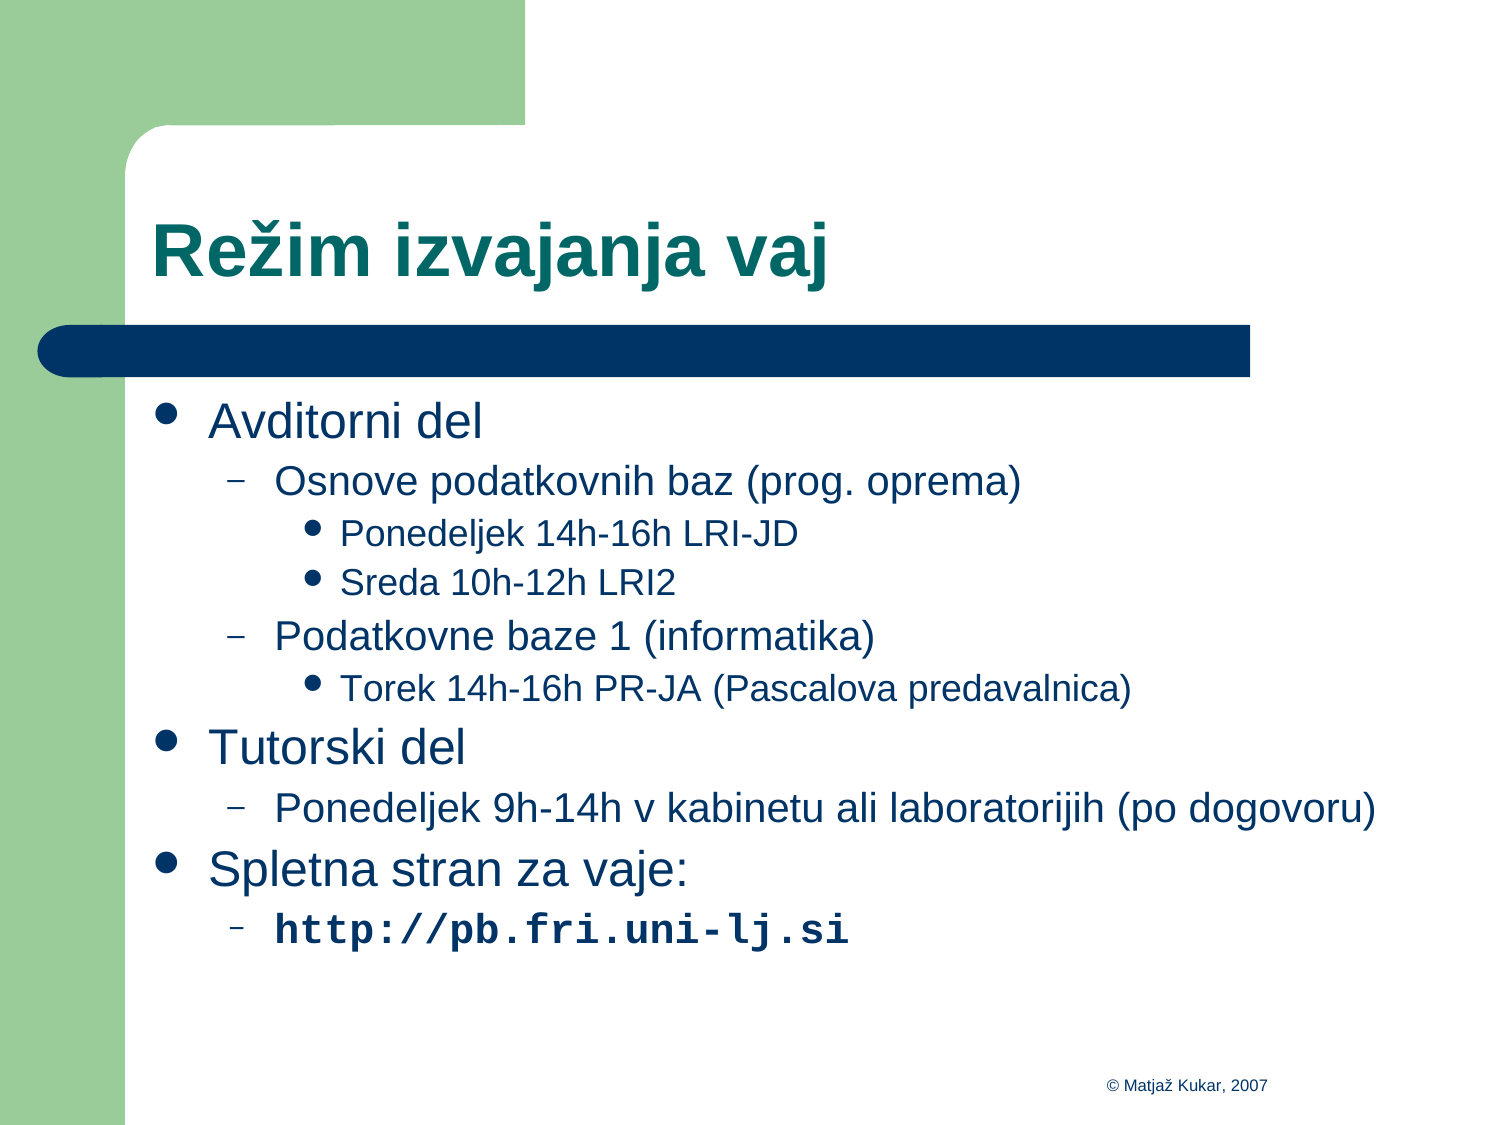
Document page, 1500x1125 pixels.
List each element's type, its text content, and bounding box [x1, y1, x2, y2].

text_box © Matjaž Kukar, 2007 [949, 1025, 1426, 1103]
title Režim izvajanja vaj [136, 136, 1414, 301]
list Avditorni del Osnove podatkovnih baz (prog. oprema) Ponedeljek 14h-16h LRI-JD Sreda 10h-12h LRI2 Podatkovne baze 1 (informatika) Torek 14h-16h PR-JA (Pascalova predavalnica) Tutorski del Ponedeljek 9h-14h v kabinetu ali laboratorijih (po dogovoru) Spletna stran za vaje: http://pb.fri.uni-lj.si [137, 387, 1400, 999]
